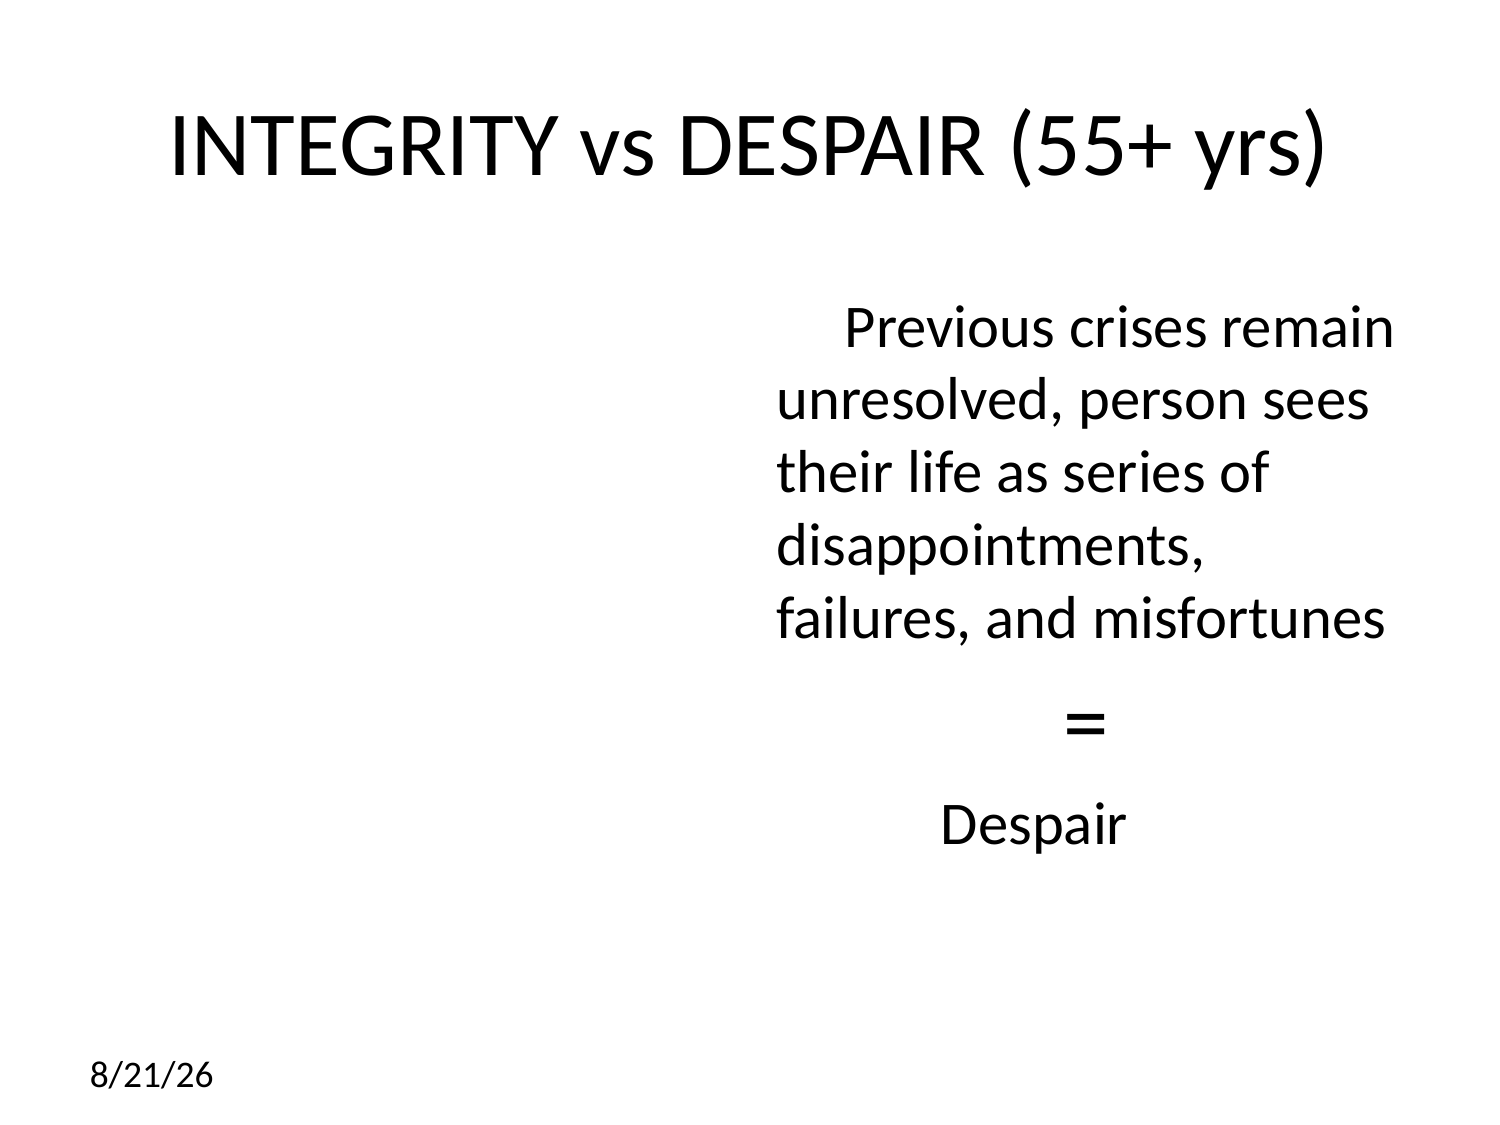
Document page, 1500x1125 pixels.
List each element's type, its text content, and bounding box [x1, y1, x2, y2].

title INTEGRITY vs DESPAIR (55+ yrs) [75, 45, 1425, 233]
list Previous crises remain unresolved, person sees their life as series of disappointments, failures, and misfortunes = Despair [761, 278, 1425, 929]
text_box 11/5/2020 [75, 1042, 425, 1103]
